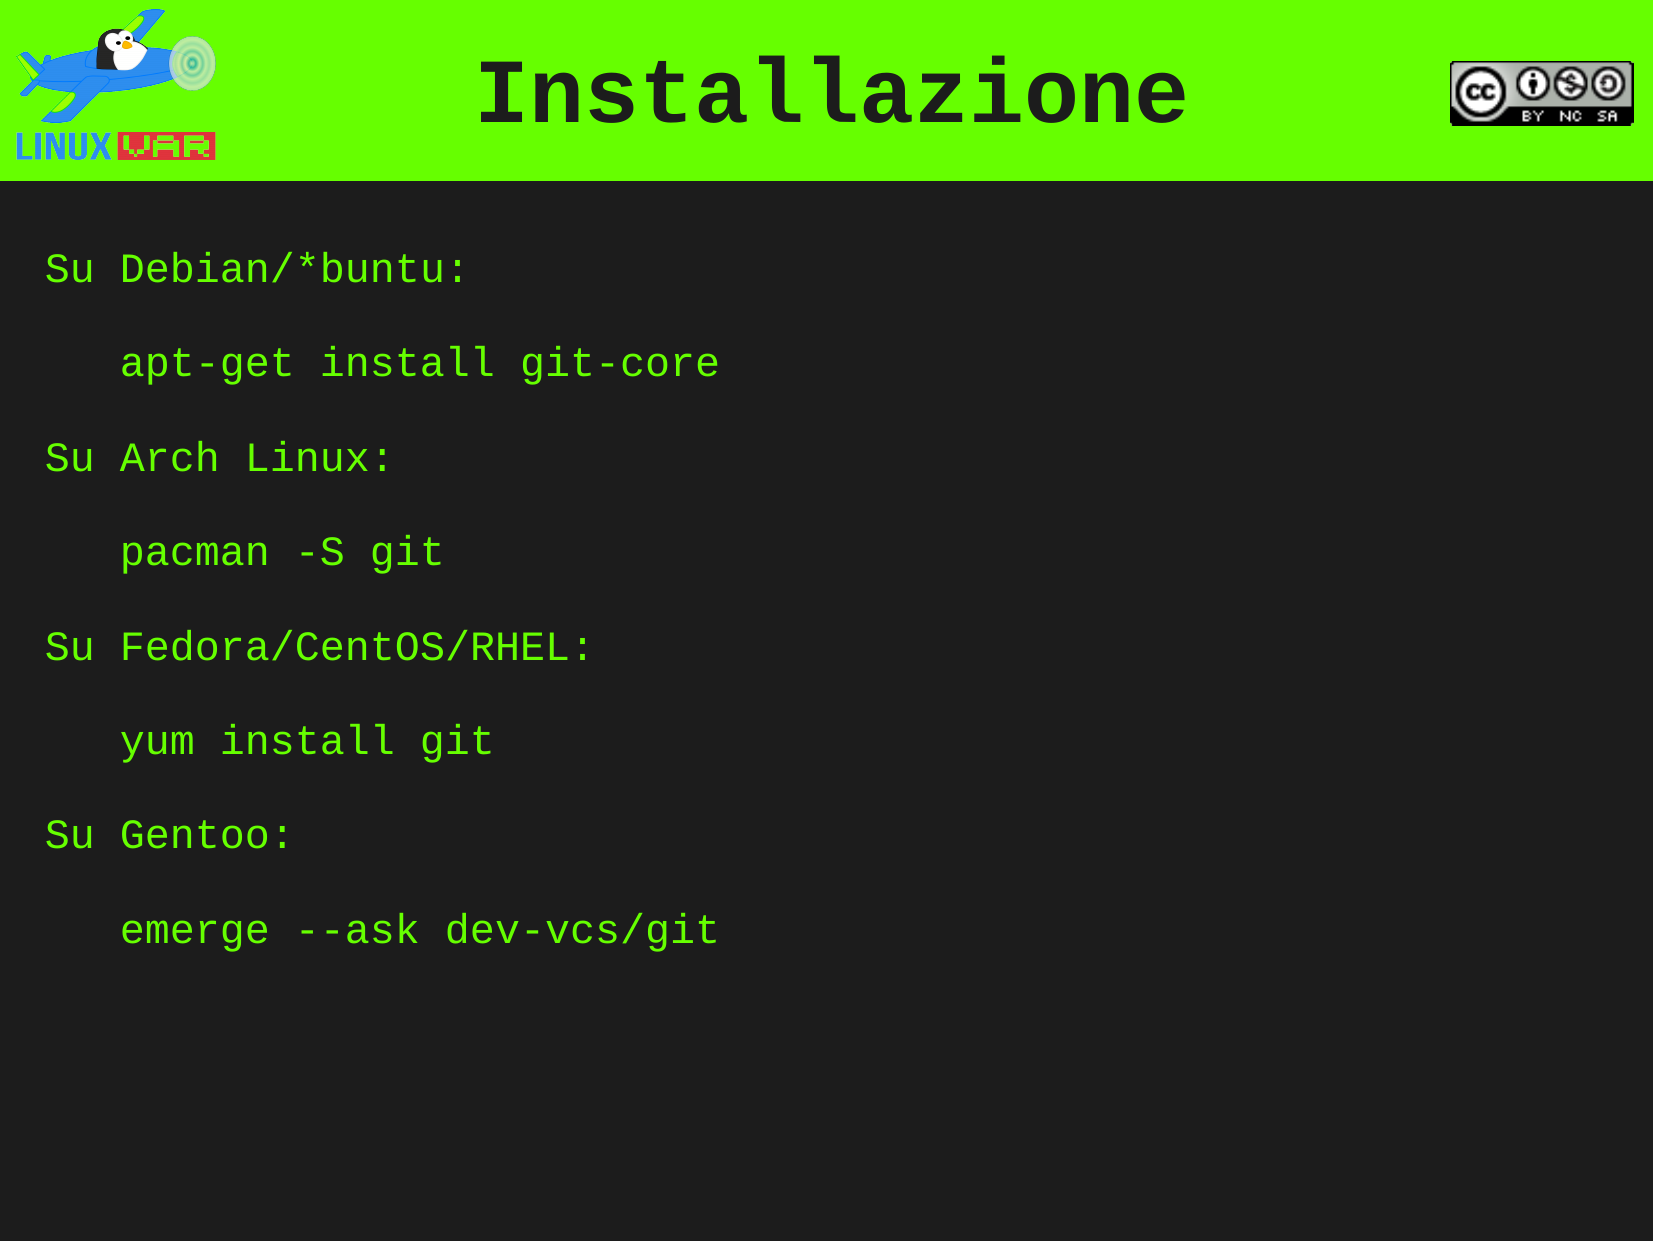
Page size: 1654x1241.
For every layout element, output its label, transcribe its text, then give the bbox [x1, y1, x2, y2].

picture [16, 9, 216, 160]
picture [1450, 61, 1634, 126]
text_box Su Debian/*buntu: apt-get install git-core Su Arch Linux: pacman -S git Su Fedora/CentOS/RHEL: yum install git Su Gentoo: emerge --ask dev-vcs/git [30, 240, 1606, 1021]
text_box [0, 0, 1653, 181]
text_box Installazione [216, 39, 1471, 158]
